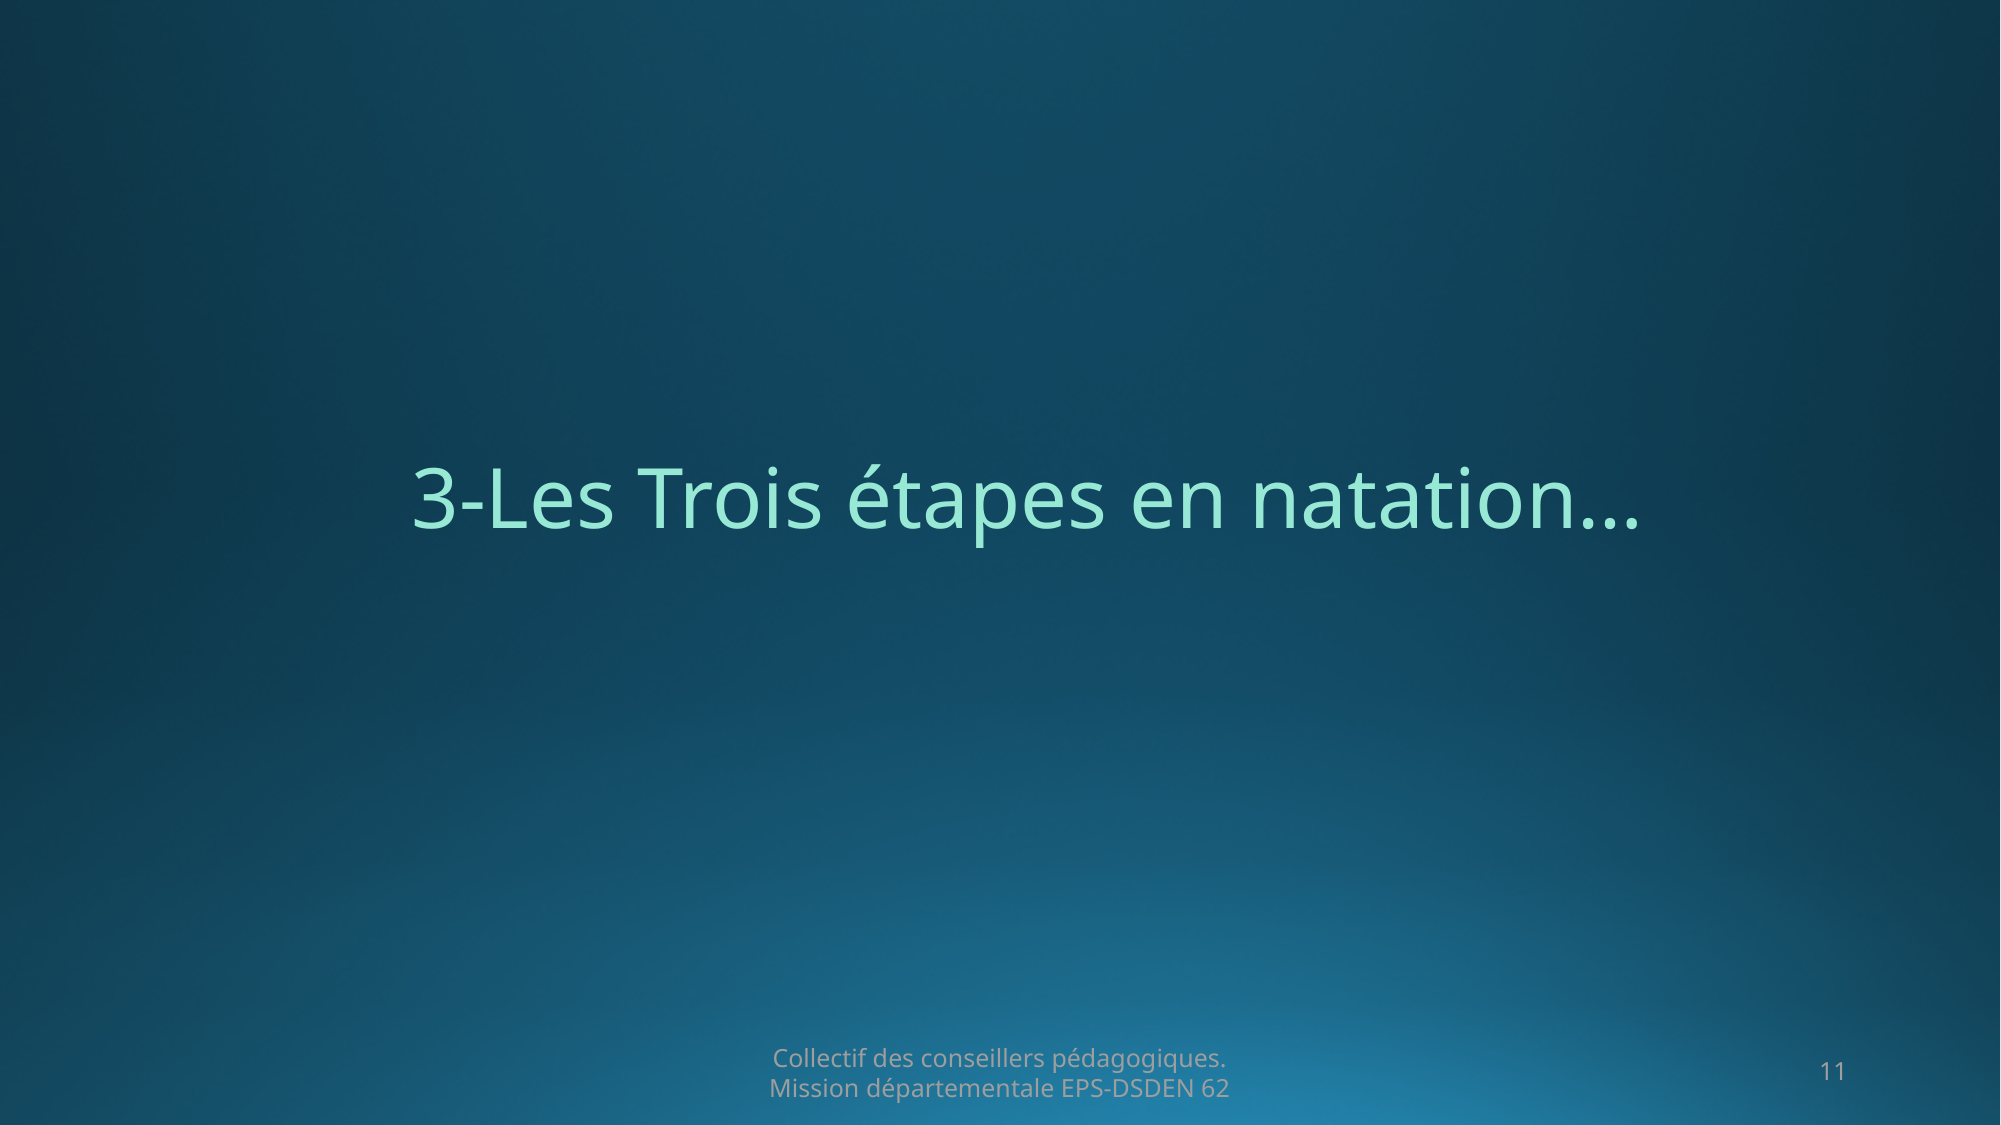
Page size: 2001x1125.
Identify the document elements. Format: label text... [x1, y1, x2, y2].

text_box 3-Les Trois étapes en natation… [396, 438, 1526, 553]
picture [0, 0, 2001, 1125]
text_box Collectif des conseillers pédagogiques. Mission départementale EPS-DSDEN 62 [662, 1042, 1338, 1103]
text_box <numéro> [1412, 1042, 1863, 1103]
